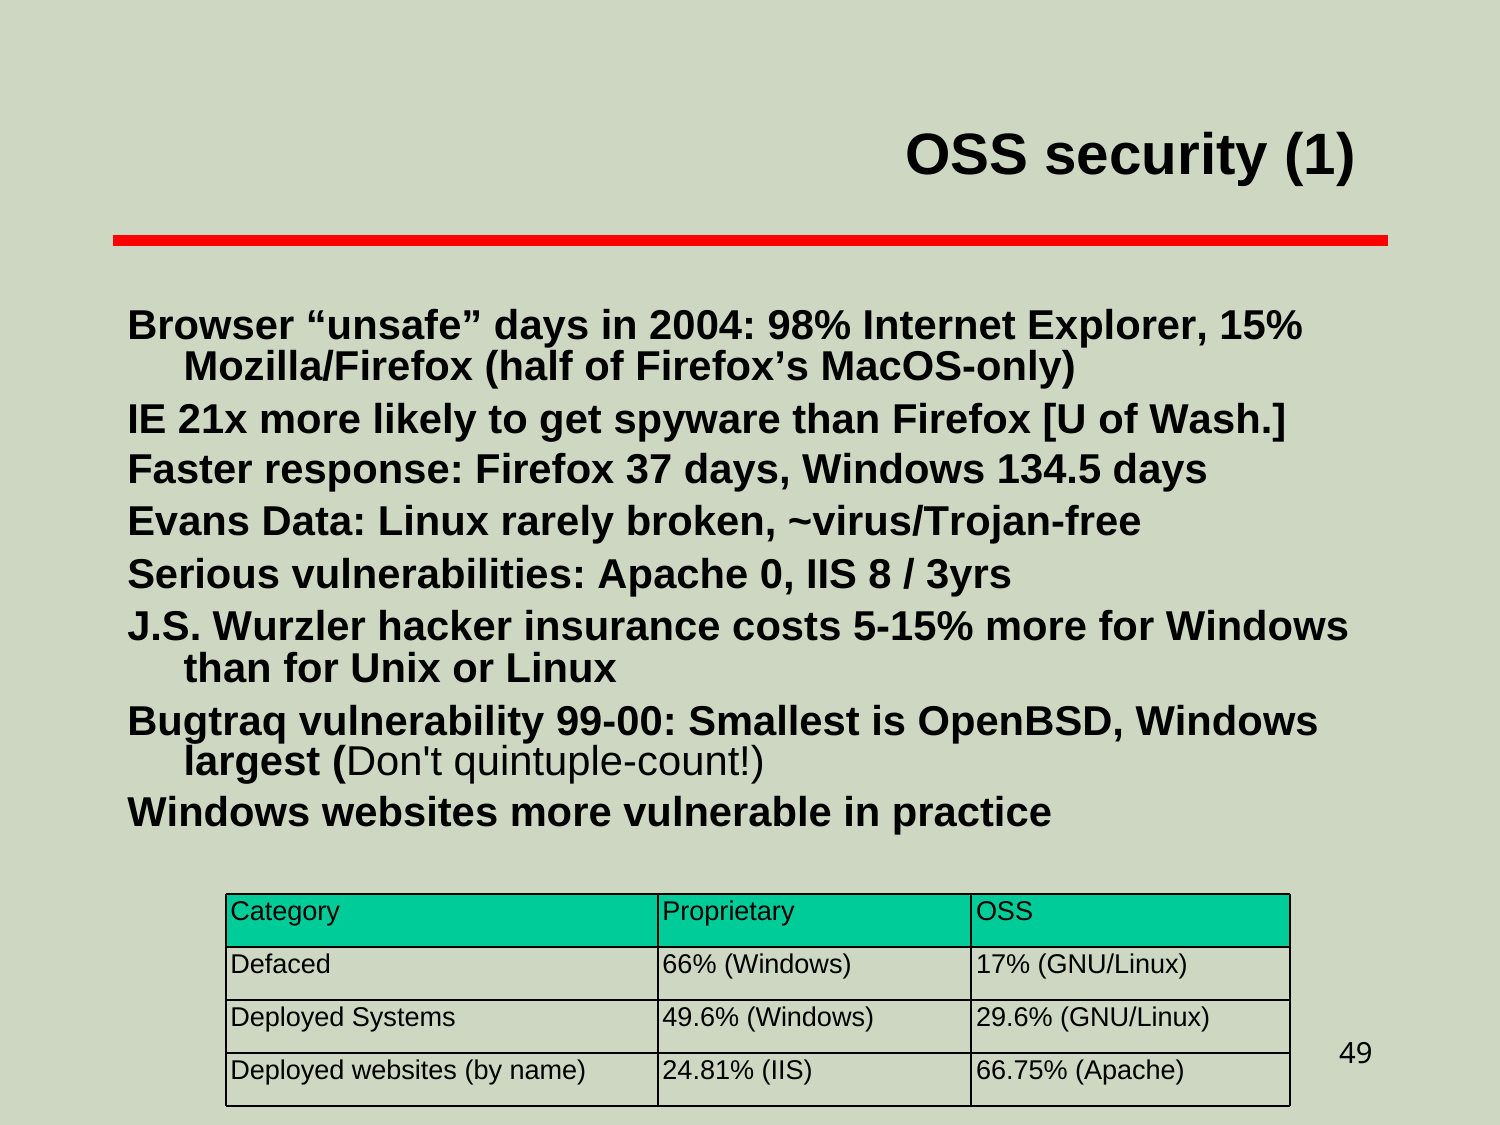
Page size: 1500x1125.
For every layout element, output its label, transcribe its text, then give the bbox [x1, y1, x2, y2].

title OSS security (1) [337, 85, 1388, 224]
text_box 17% (GNU/Linux) [972, 948, 1289, 999]
text_box 49.6% (Windows) [659, 1001, 970, 1052]
text_box 24.81% (IIS) [659, 1054, 970, 1105]
text_box 29.6% (GNU/Linux) [972, 1001, 1289, 1052]
text_box Category [227, 895, 657, 946]
text_box Deployed Systems [227, 1001, 657, 1052]
list Browser “unsafe” days in 2004: 98% Internet Explorer, 15% Mozilla/Firefox (half of Firefox’s MacOS-only) IE 21x more likely to get spyware than Firefox [U of Wash.] Faster response: Firefox 37 days, Windows 134.5 days Evans Data: Linux rarely broken, ~virus/Trojan-free Serious vulnerabilities: Apache 0, IIS 8 / 3yrs J.S. Wurzler hacker insurance costs 5-15% more for Windows than for Unix or Linux Bugtraq vulnerability 99-00: Smallest is OpenBSD, Windows largest (Don't quintuple-count!) Windows websites more vulnerable in practice [112, 299, 1388, 894]
text_box Deployed websites (by name) [227, 1054, 657, 1105]
text_box Defaced [227, 948, 657, 999]
text_box OSS [972, 895, 1289, 946]
text_box 66.75% (Apache) [972, 1054, 1289, 1105]
text_box 66% (Windows) [659, 948, 970, 999]
text_box Proprietary [659, 895, 970, 946]
